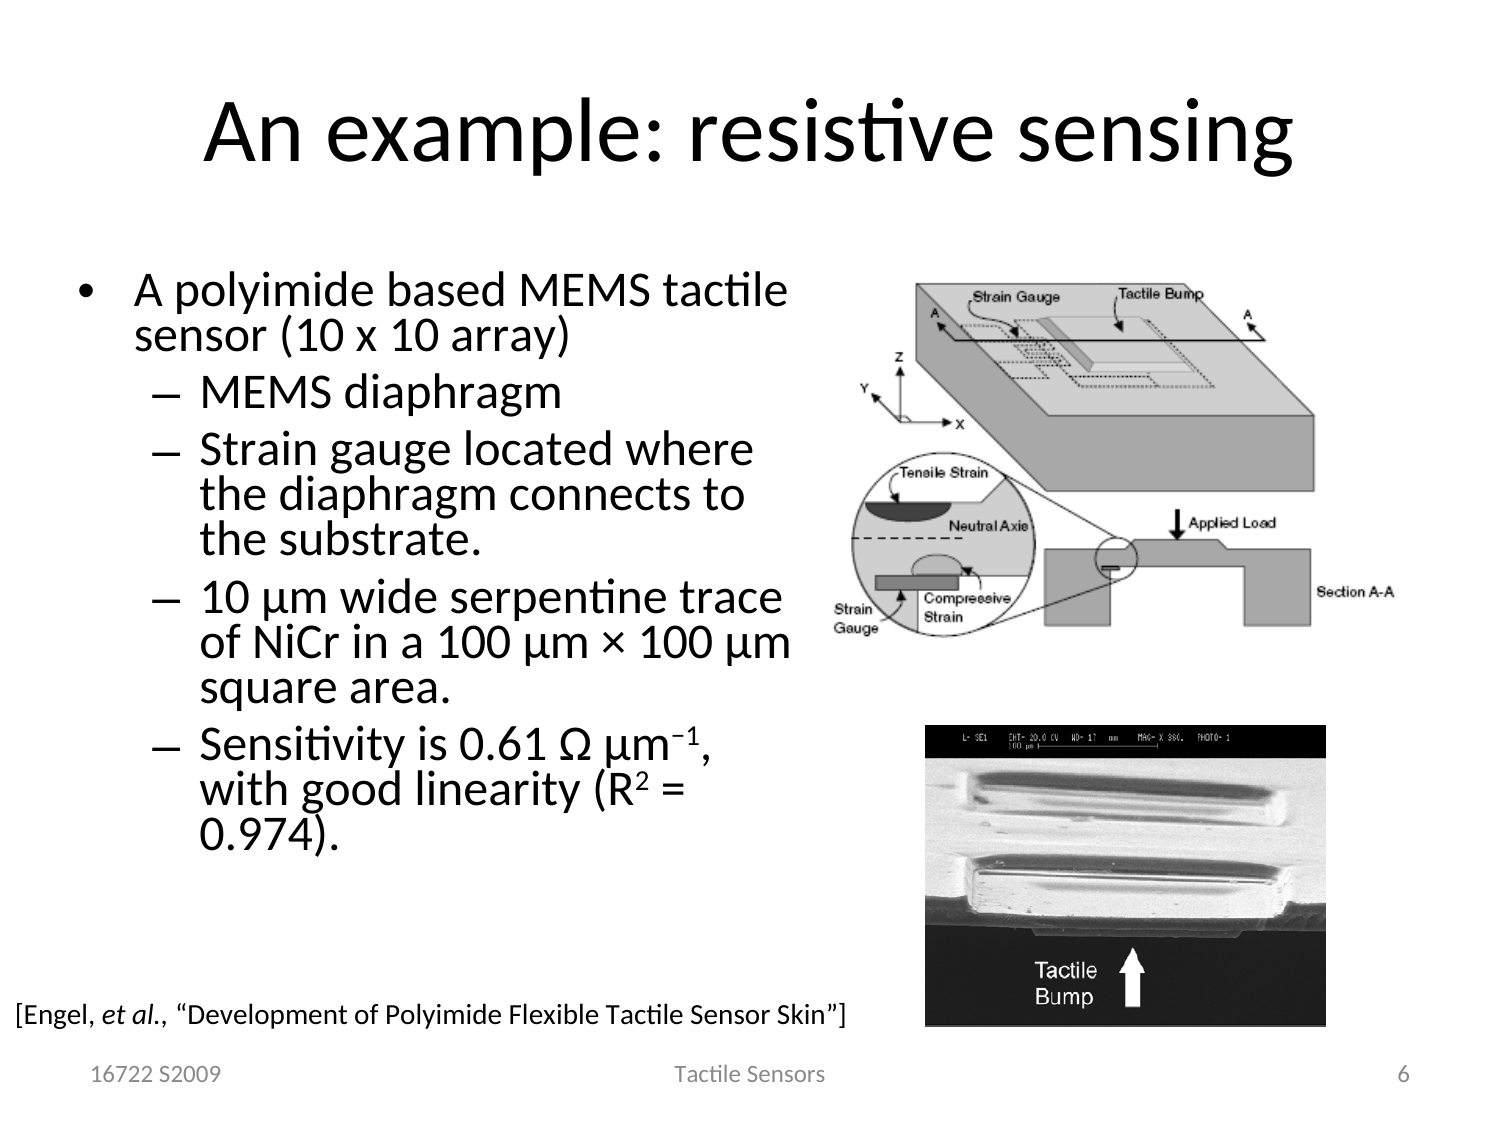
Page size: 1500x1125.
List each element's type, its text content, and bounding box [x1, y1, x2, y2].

text_box <number> [1074, 1042, 1426, 1103]
list A polyimide based MEMS tactile sensor (10 x 10 array) MEMS diaphragm Strain gauge located where the diaphragm connects to the substrate. 10 μm wide serpentine trace of NiCr in a 100 μm × 100 μm square area. Sensitivity is 0.61 Ω μm−1, with good linearity (R2 = 0.974). [62, 262, 826, 987]
picture [924, 724, 1326, 1028]
title An example: resistive sensing [75, 45, 1426, 233]
text_box 16722 S2009 [74, 1042, 426, 1103]
picture [825, 274, 1410, 646]
text_box Tactile Sensors [512, 1042, 988, 1103]
text_box [Engel, et al., “Development of Polyimide Flexible Tactile Sensor Skin”] [0, 987, 875, 1038]
